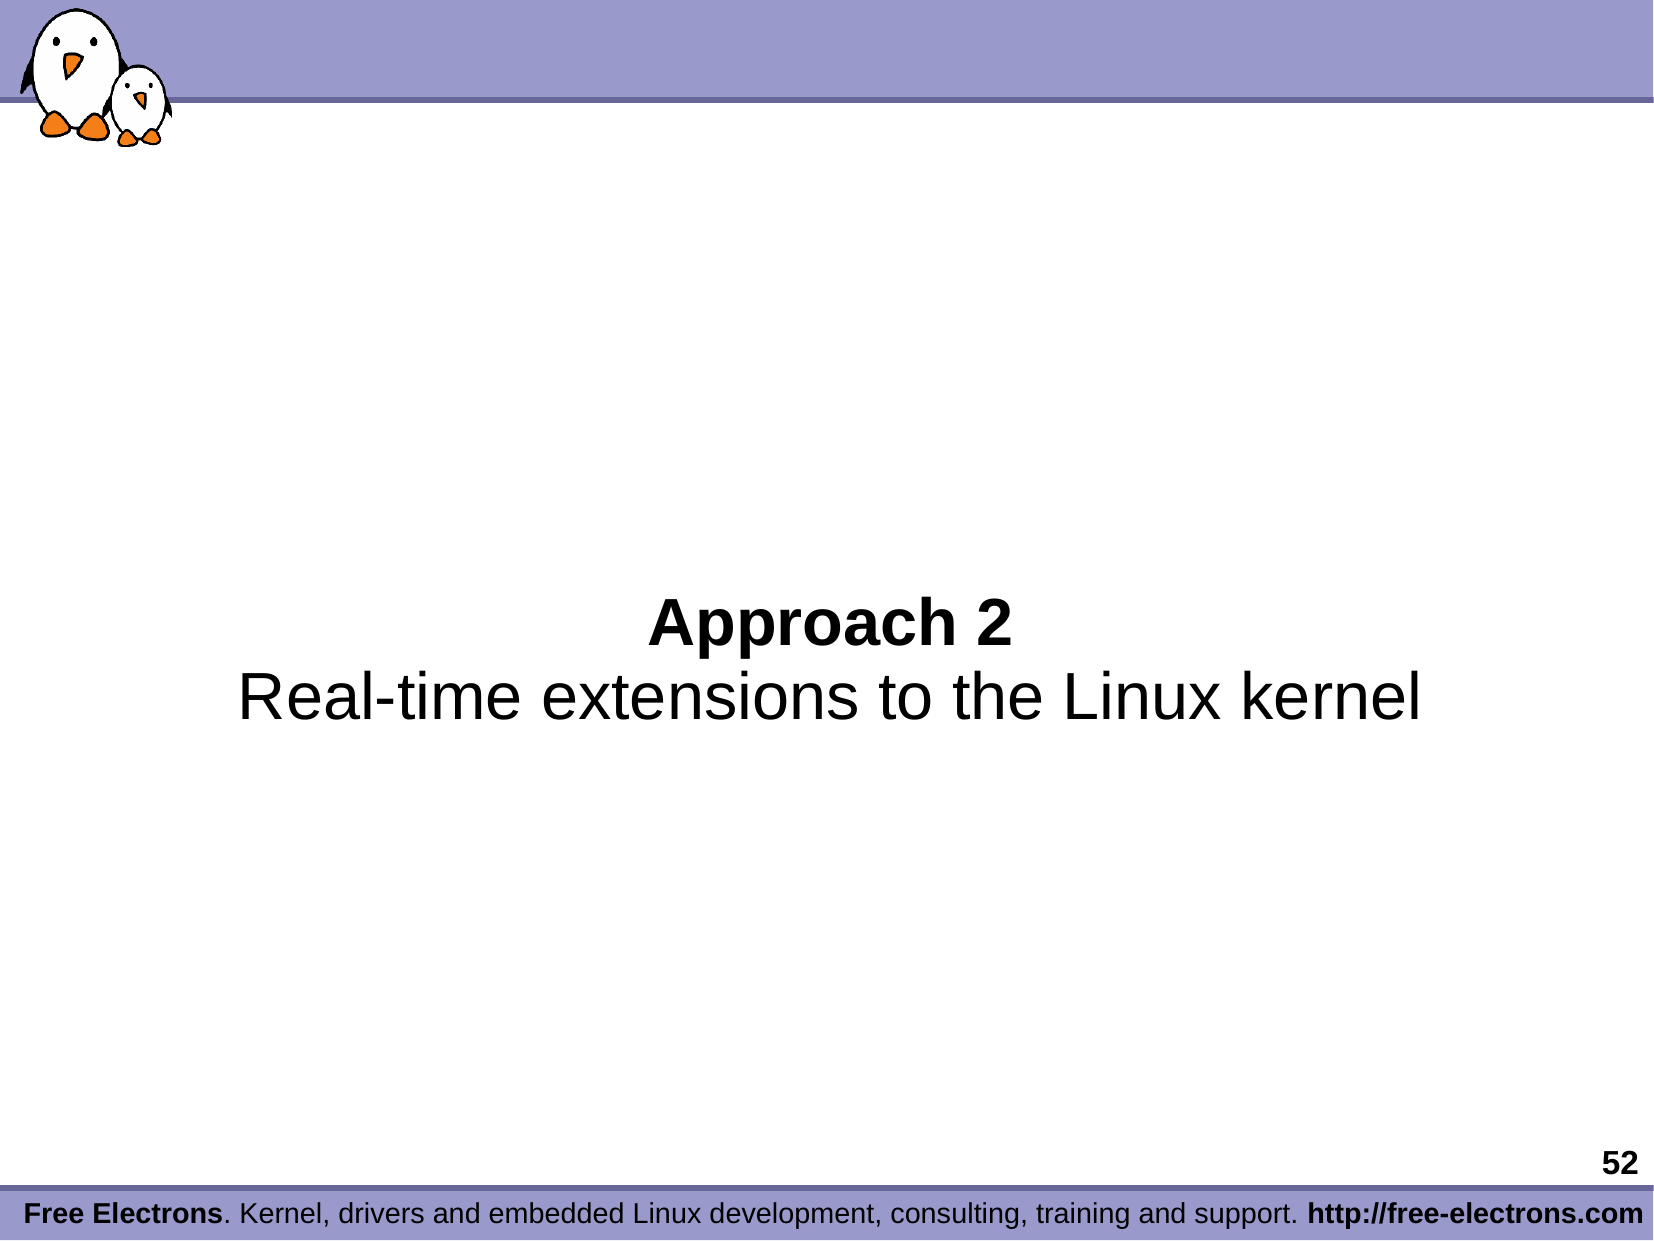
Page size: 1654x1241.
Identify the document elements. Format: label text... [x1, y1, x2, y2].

subtitle Approach 2 Real-time extensions to the Linux kernel [68, 201, 1592, 1118]
picture [20, 8, 172, 147]
